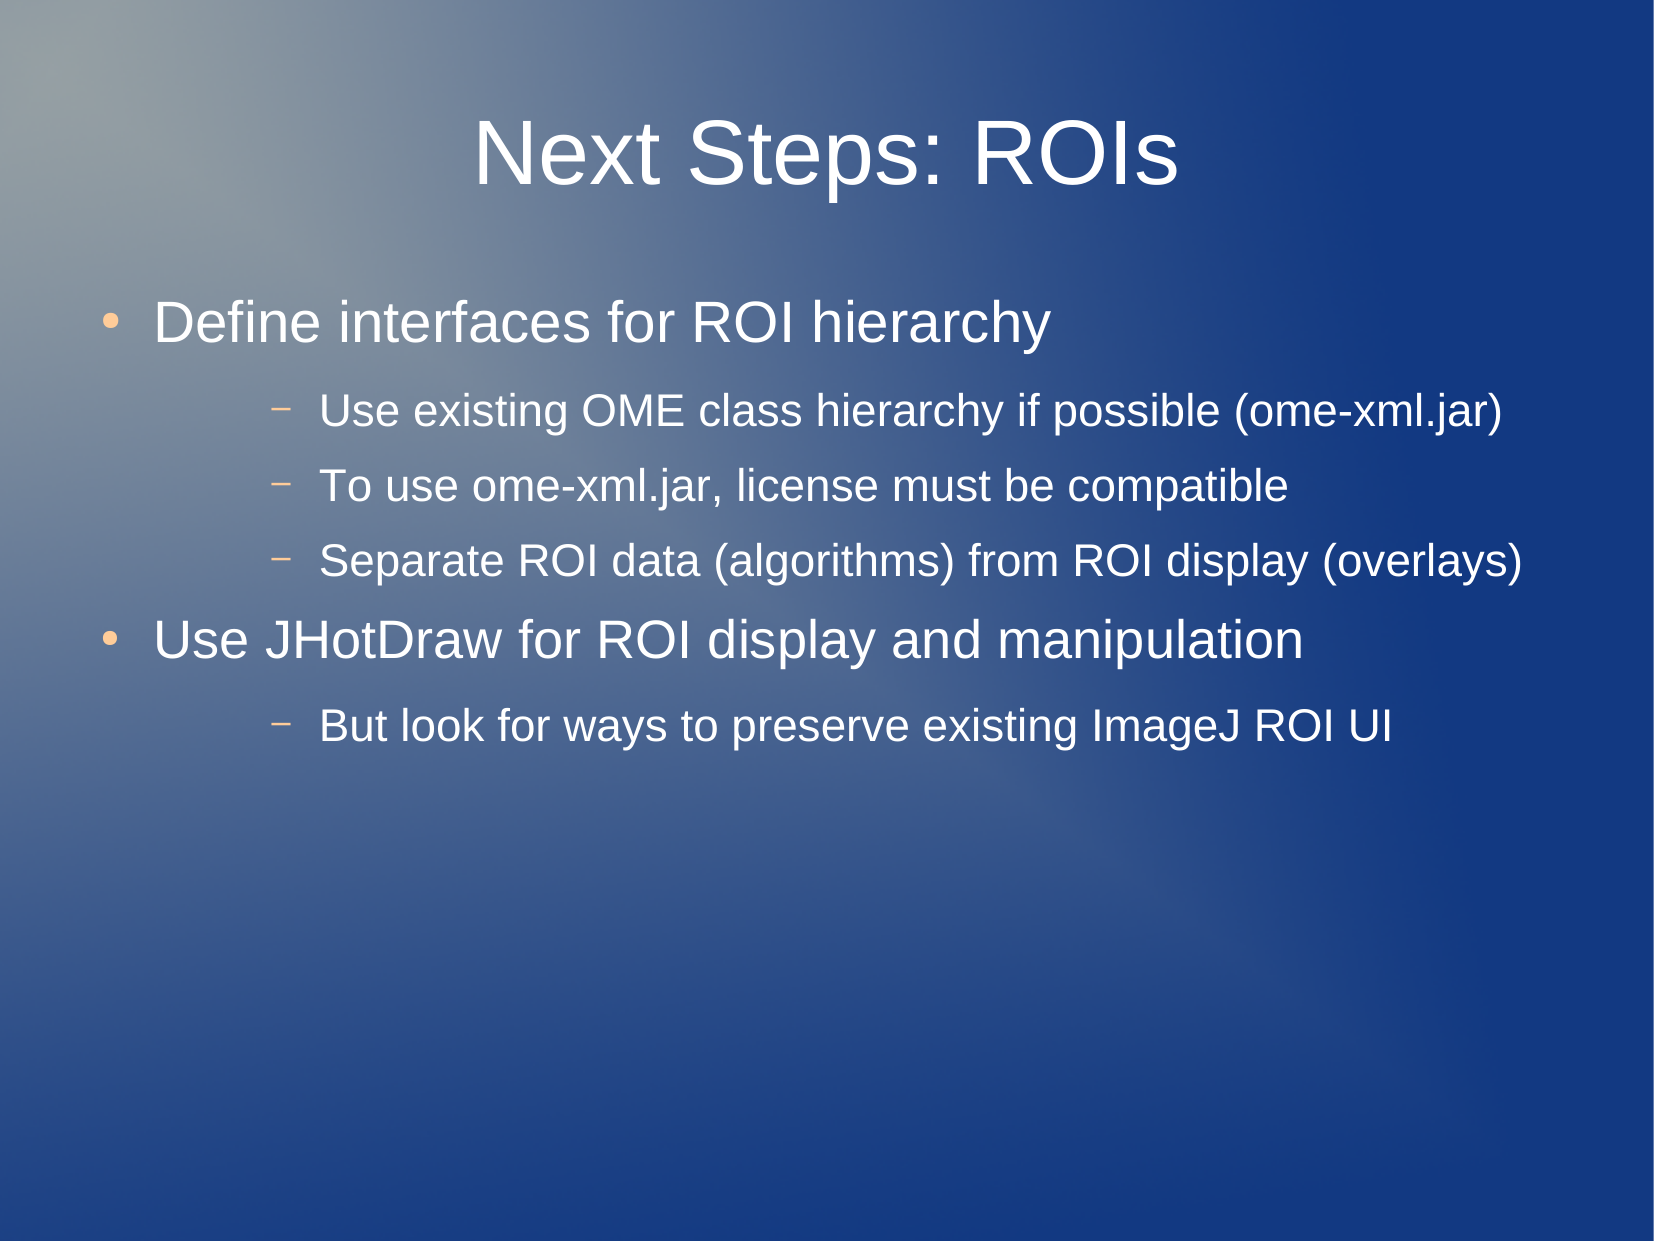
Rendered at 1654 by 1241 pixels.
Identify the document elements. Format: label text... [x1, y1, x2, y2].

list Define interfaces for ROI hierarchy Use existing OME class hierarchy if possible (ome-xml.jar) To use ome-xml.jar, license must be compatible Separate ROI data (algorithms) from ROI display (overlays) Use JHotDraw for ROI display and manipulation But look for ways to preserve existing ImageJ ROI UI [82, 290, 1571, 1094]
picture [0, 0, 1654, 1241]
title Next Steps: ROIs [82, 56, 1571, 250]
